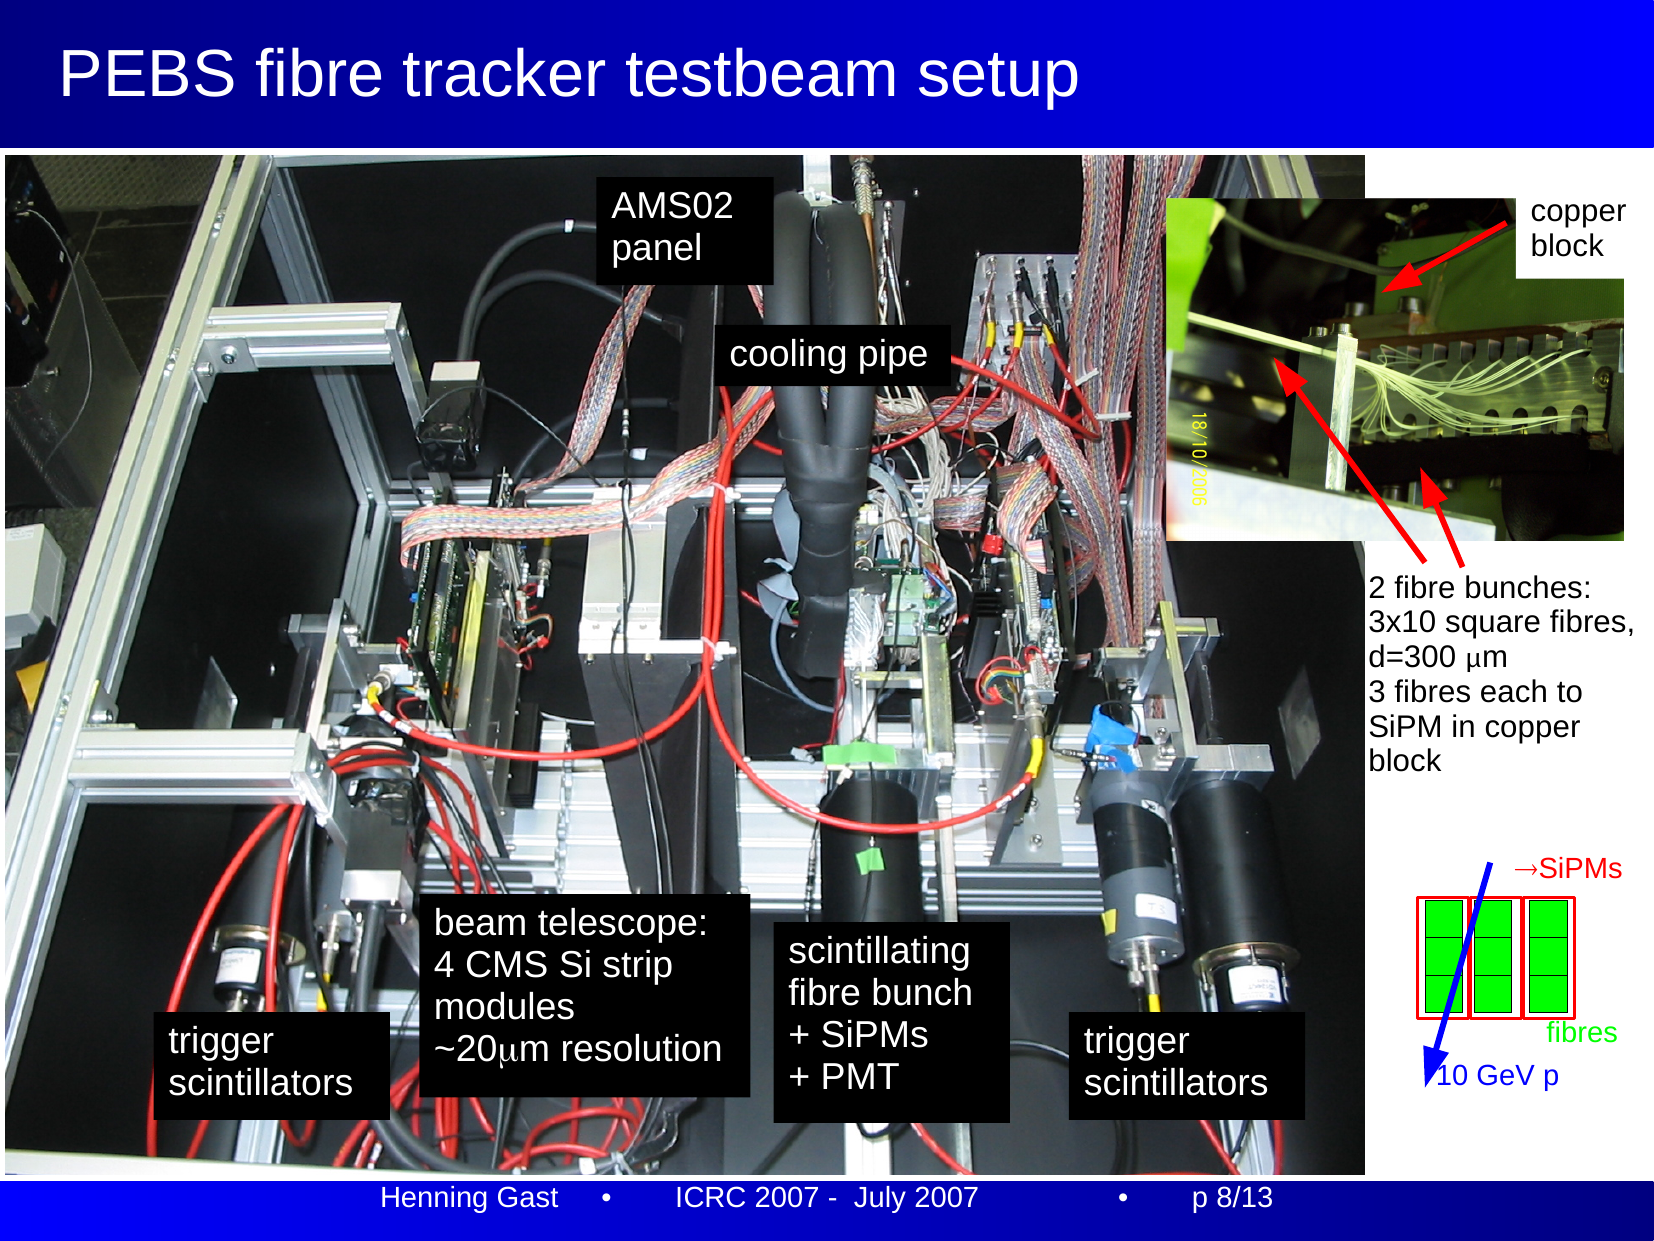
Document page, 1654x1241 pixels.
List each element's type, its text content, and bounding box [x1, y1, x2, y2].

text_box cooling pipe [714, 324, 951, 387]
text_box trigger scintillators [1068, 1012, 1306, 1120]
text_box [1451, 971, 1463, 1013]
text_box trigger scintillators [153, 1012, 390, 1120]
text_box SiPMs [1500, 844, 1652, 899]
text_box 2 fibre bunches: 3x10 square fibres, d=300 m 3 fibres each to SiPM in copper block [1353, 562, 1654, 812]
text_box [1425, 900, 1463, 1013]
text_box AMS02 panel [596, 177, 774, 286]
text_box [1529, 900, 1568, 1013]
text_box [1474, 900, 1512, 1013]
text_box beam telescope: 4 CMS Si strip modules ~20m resolution [419, 894, 751, 1098]
text_box copper block [1515, 185, 1654, 279]
text_box scintillating fibre bunch + SiPMs + PMT [773, 922, 1010, 1123]
picture [5, 155, 1624, 1175]
text_box fibres [1531, 1008, 1633, 1057]
text_box 10 GeV p [1421, 1051, 1575, 1099]
title PEBS fibre tracker testbeam setup [0, 0, 1654, 148]
